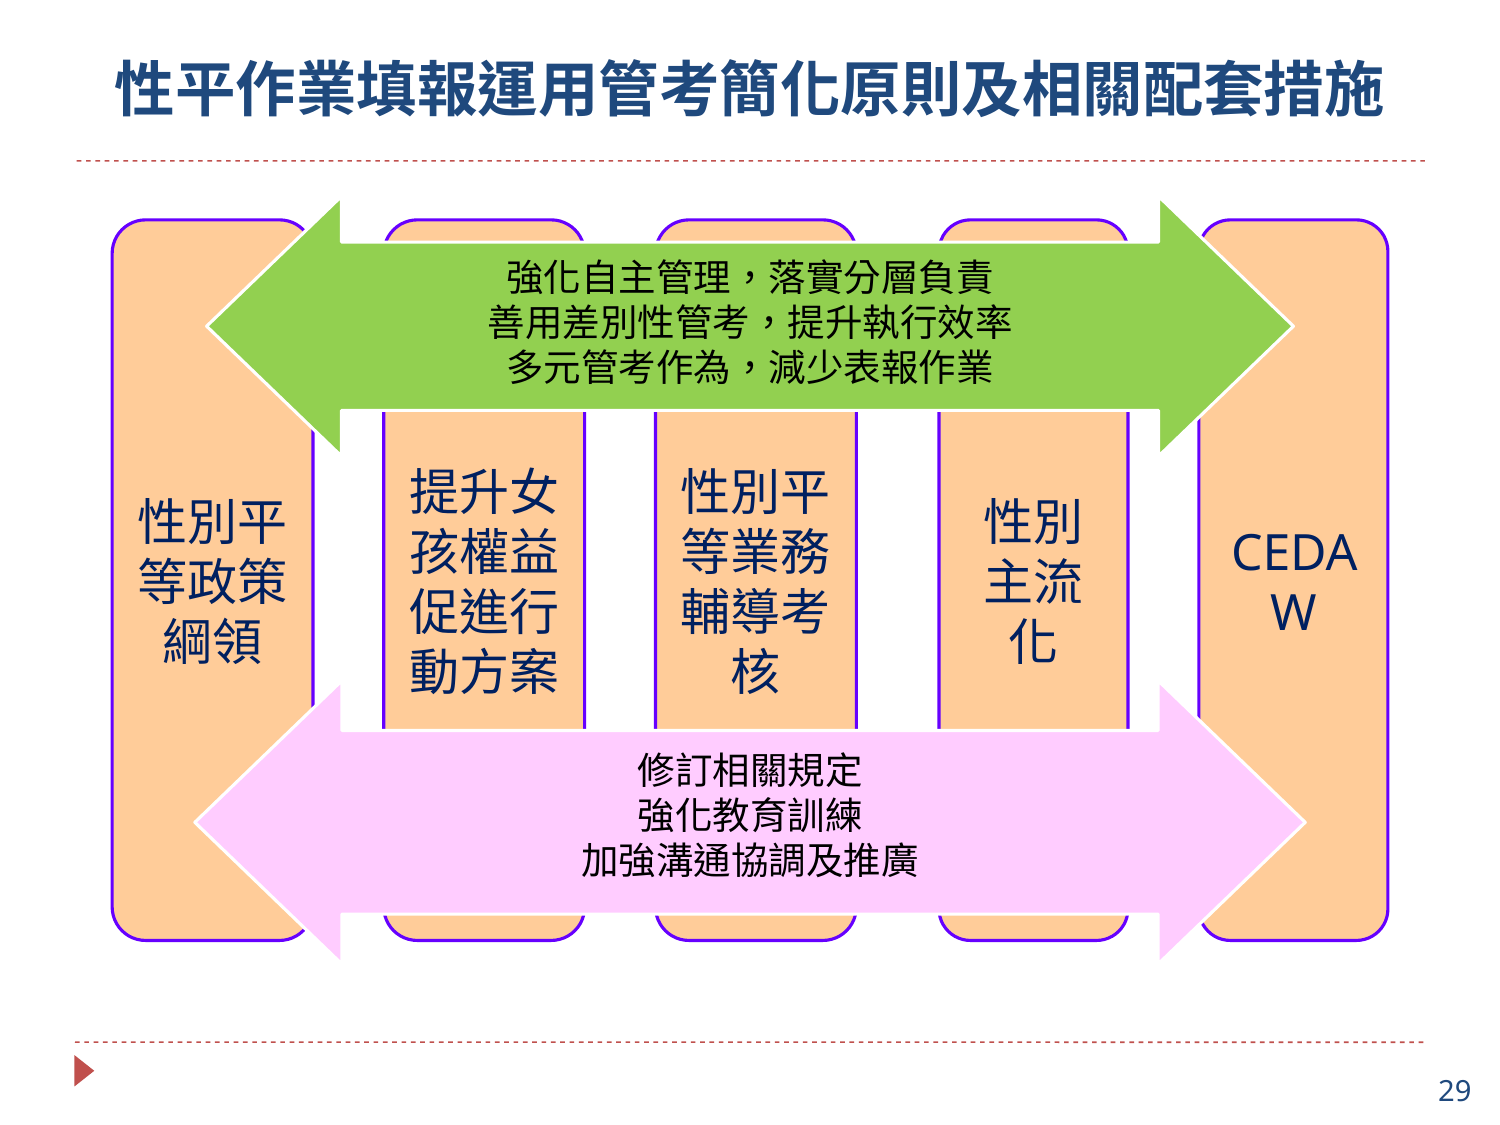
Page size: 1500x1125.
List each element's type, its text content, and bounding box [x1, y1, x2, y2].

text_box 強化自主管理，落實分層負責 善用差別性管考，提升執行效率 多元管考作為，減少表報作業 [206, 196, 1294, 457]
text_box 29 [1423, 1065, 1500, 1125]
text_box 性別主流化 [939, 915, 1128, 941]
title 性平作業填報運用管考簡化原則及相關配套措施 [75, 24, 1426, 150]
text_box CEDAW [1198, 219, 1388, 941]
text_box 提升女孩權益促進行動方案 [384, 915, 584, 941]
text_box 性別主流化 [938, 411, 1129, 730]
text_box 性別平等業務輔導考核 [655, 411, 857, 730]
text_box 性別平等業務輔導考核 [657, 219, 855, 242]
text_box 性別主流化 [940, 219, 1127, 242]
text_box 修訂相關規定 強化教育訓練 加強溝通協調及推廣 [194, 680, 1306, 965]
text_box 提升女孩權益促進行動方案 [385, 219, 583, 242]
text_box 性別平等政策綱領 [112, 219, 313, 941]
text_box 提升女孩權益促進行動方案 [383, 411, 585, 730]
text_box 性別平等業務輔導考核 [656, 915, 856, 941]
